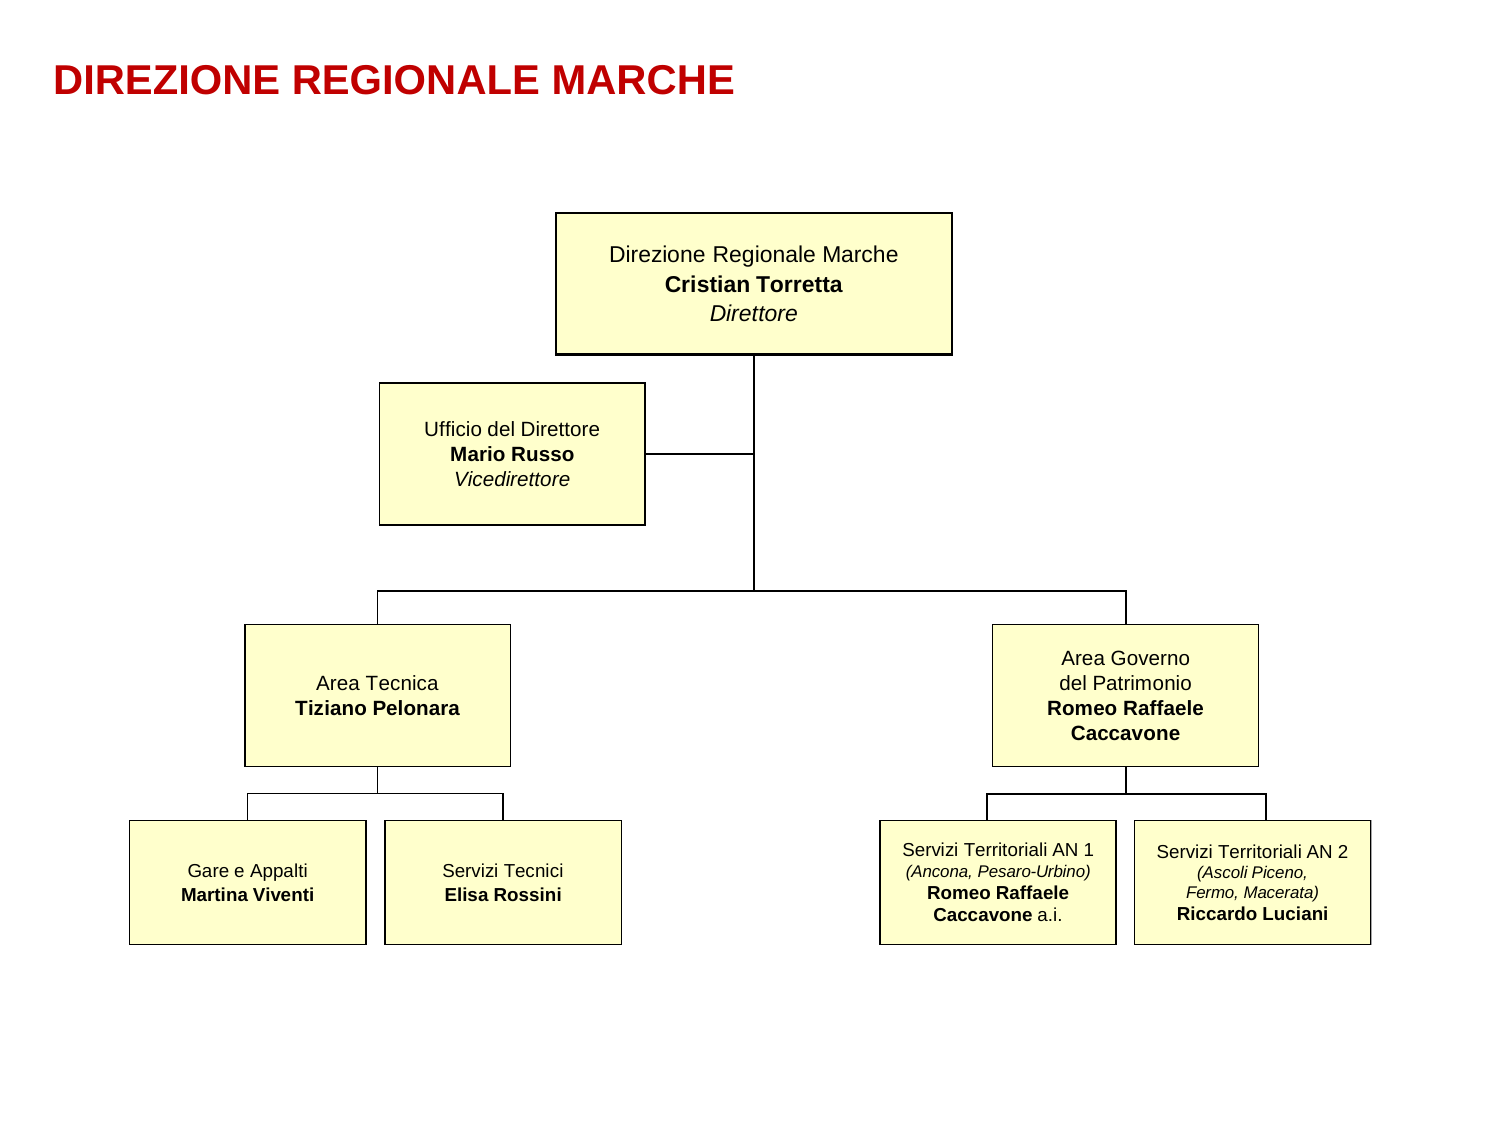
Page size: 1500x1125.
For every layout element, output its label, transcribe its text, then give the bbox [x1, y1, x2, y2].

text_box DIREZIONE REGIONALE MARCHE [38, 45, 1500, 128]
picture [128, 211, 1372, 946]
